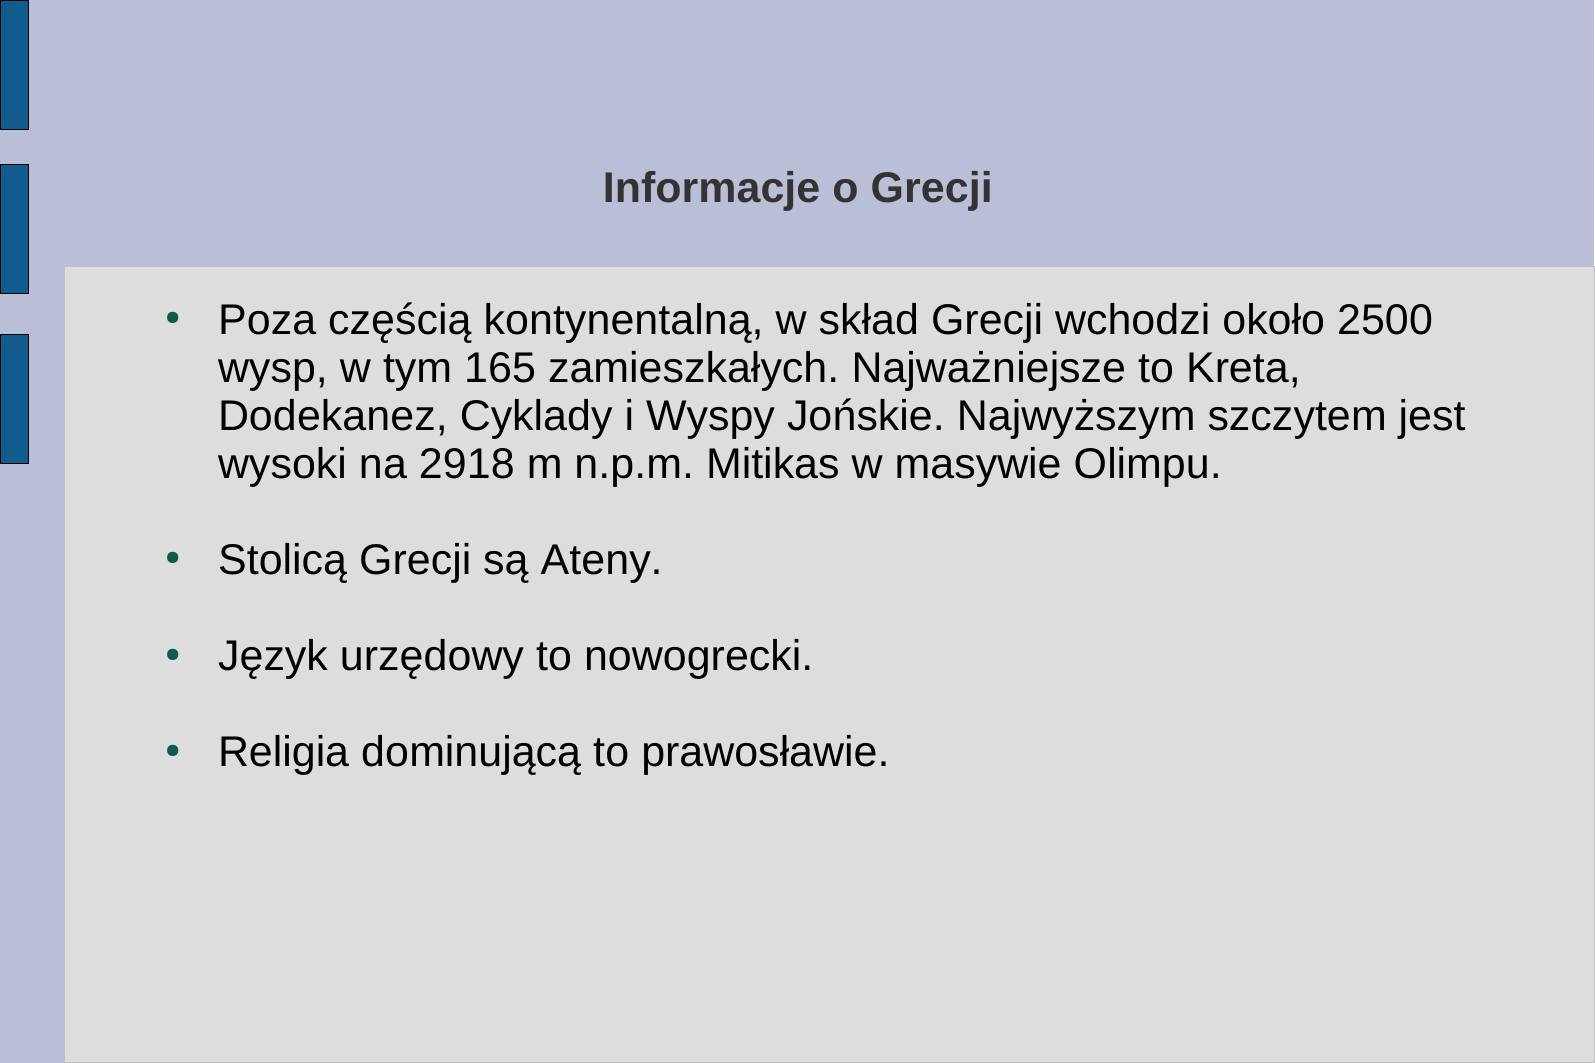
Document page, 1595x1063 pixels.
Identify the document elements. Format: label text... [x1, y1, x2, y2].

list Poza częścią kontynentalną, w skład Grecji wchodzi około 2500 wysp, w tym 165 zamieszkałych. Najważniejsze to Kreta, Dodekanez, Cyklady i Wyspy Jońskie. Najwyższym szczytem jest wysoki na 2918 m n.p.m. Mitikas w masywie Olimpu. Stolicą Grecji są Ateny. Język urzędowy to nowogrecki. Religia dominującą to prawosławie. [147, 295, 1479, 966]
title Informacje o Grecji [117, 98, 1479, 276]
